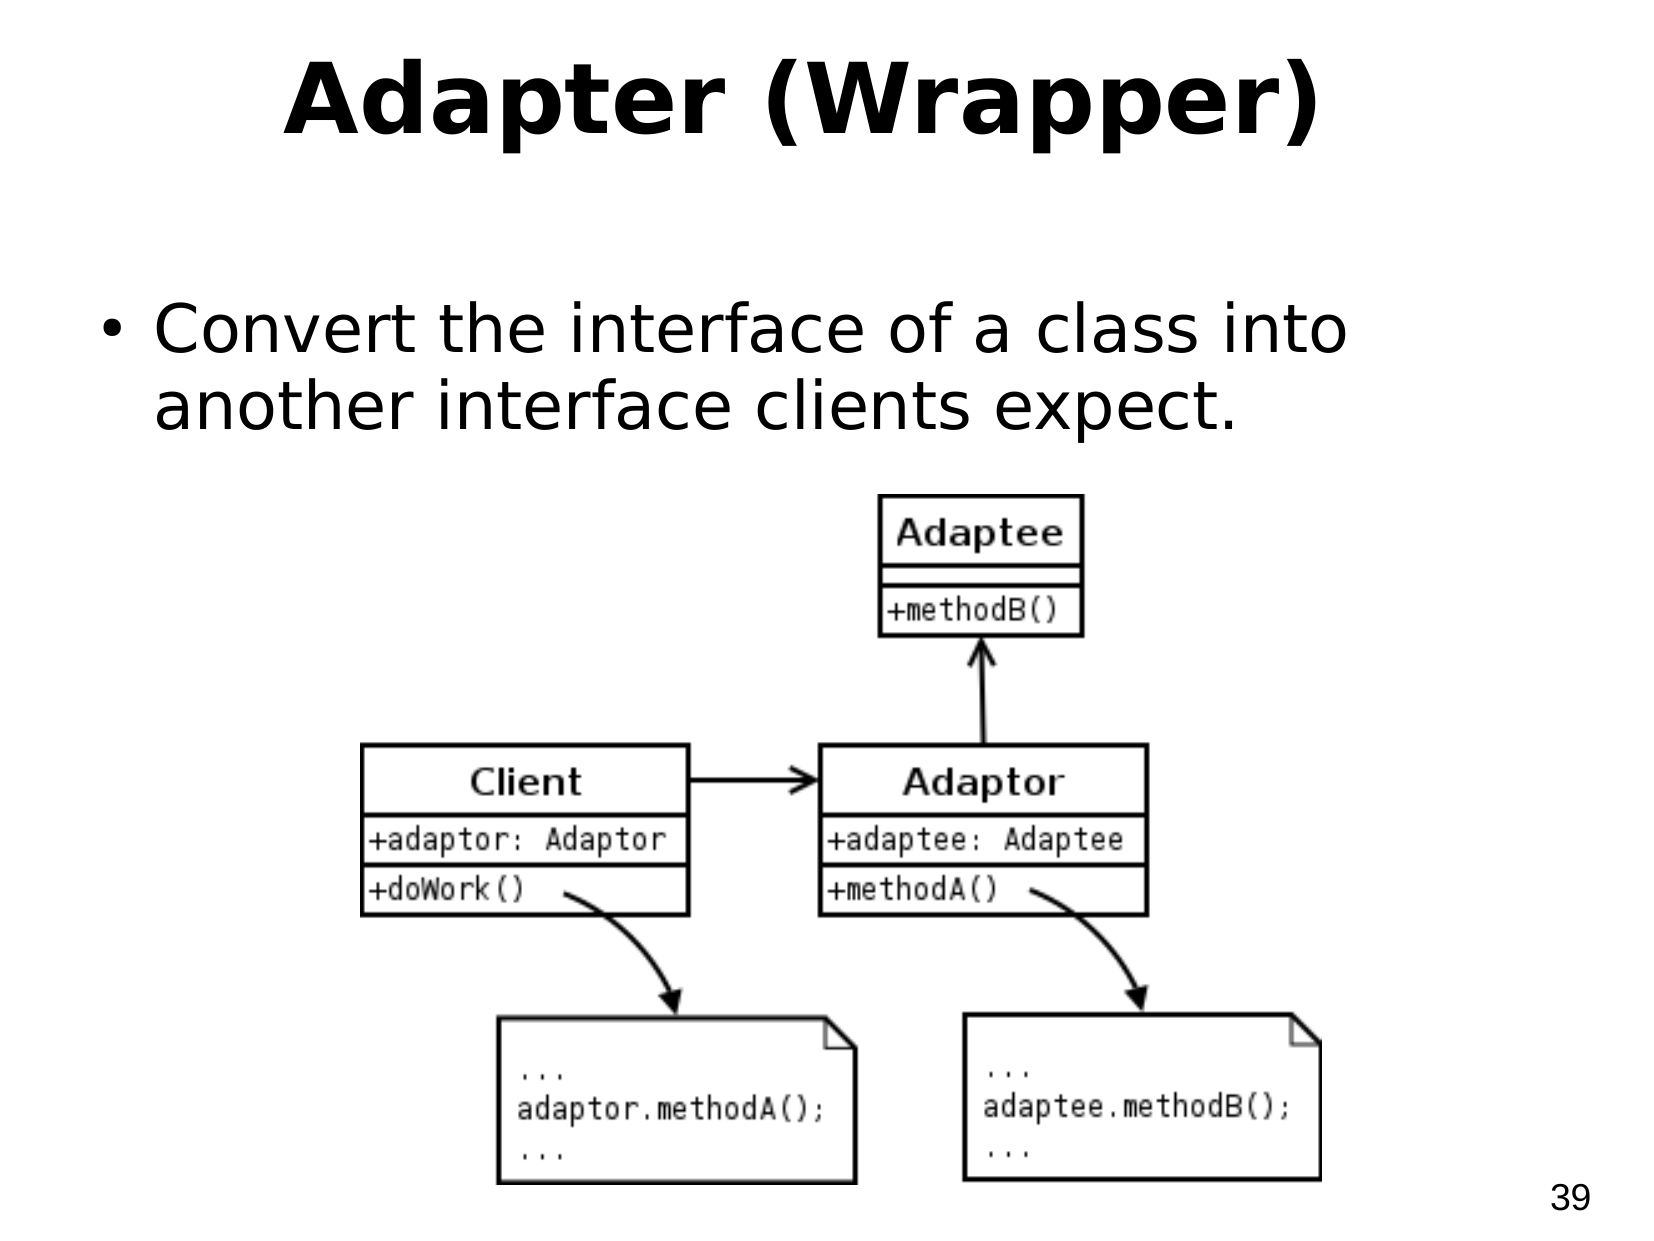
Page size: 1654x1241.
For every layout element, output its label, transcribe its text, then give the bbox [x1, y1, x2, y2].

list Convert the interface of a class into another interface clients expect. [82, 290, 1571, 1010]
picture [360, 494, 1322, 1186]
title Adapter (Wrapper) [60, 42, 1549, 157]
